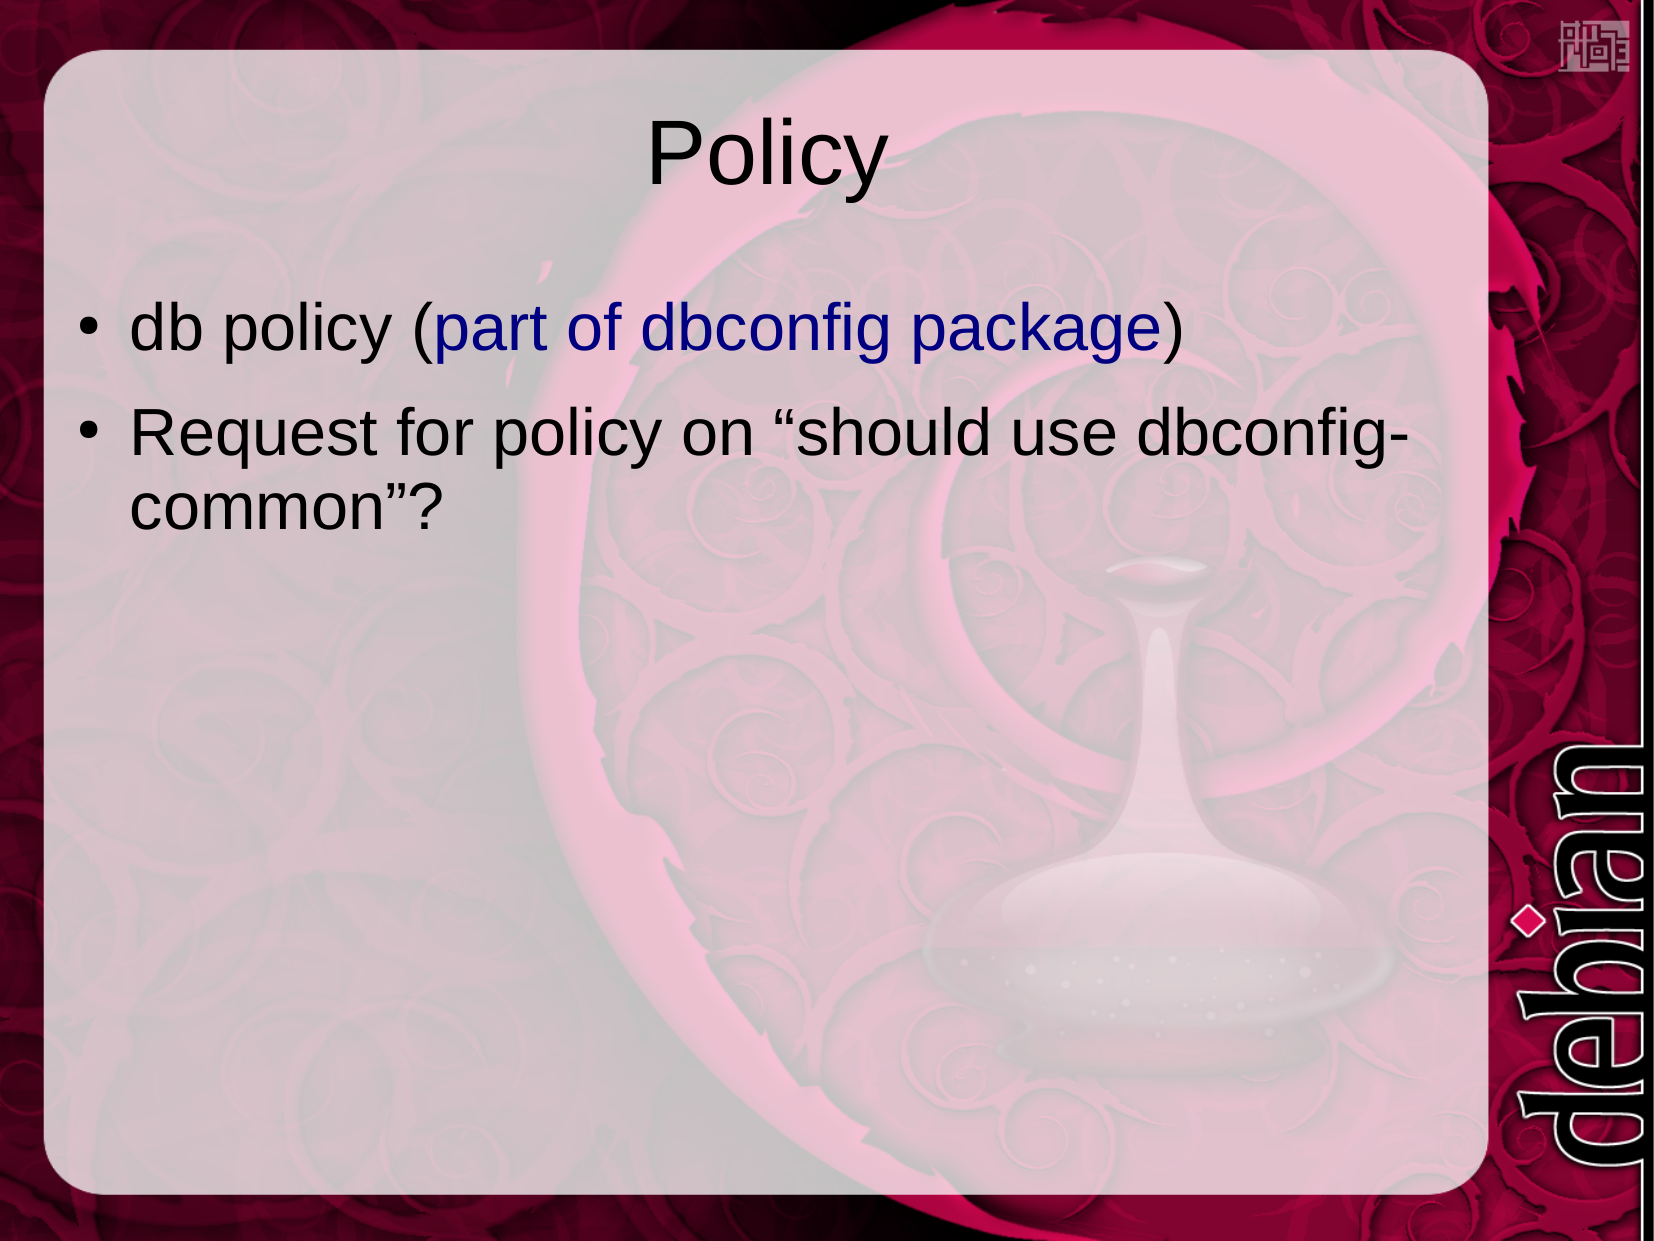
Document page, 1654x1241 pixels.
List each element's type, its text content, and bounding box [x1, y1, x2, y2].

title Policy [59, 49, 1477, 257]
picture [0, 0, 1654, 1241]
list db policy (part of dbconfig package) Request for policy on “should use dbconfig-common”? [59, 290, 1477, 1109]
